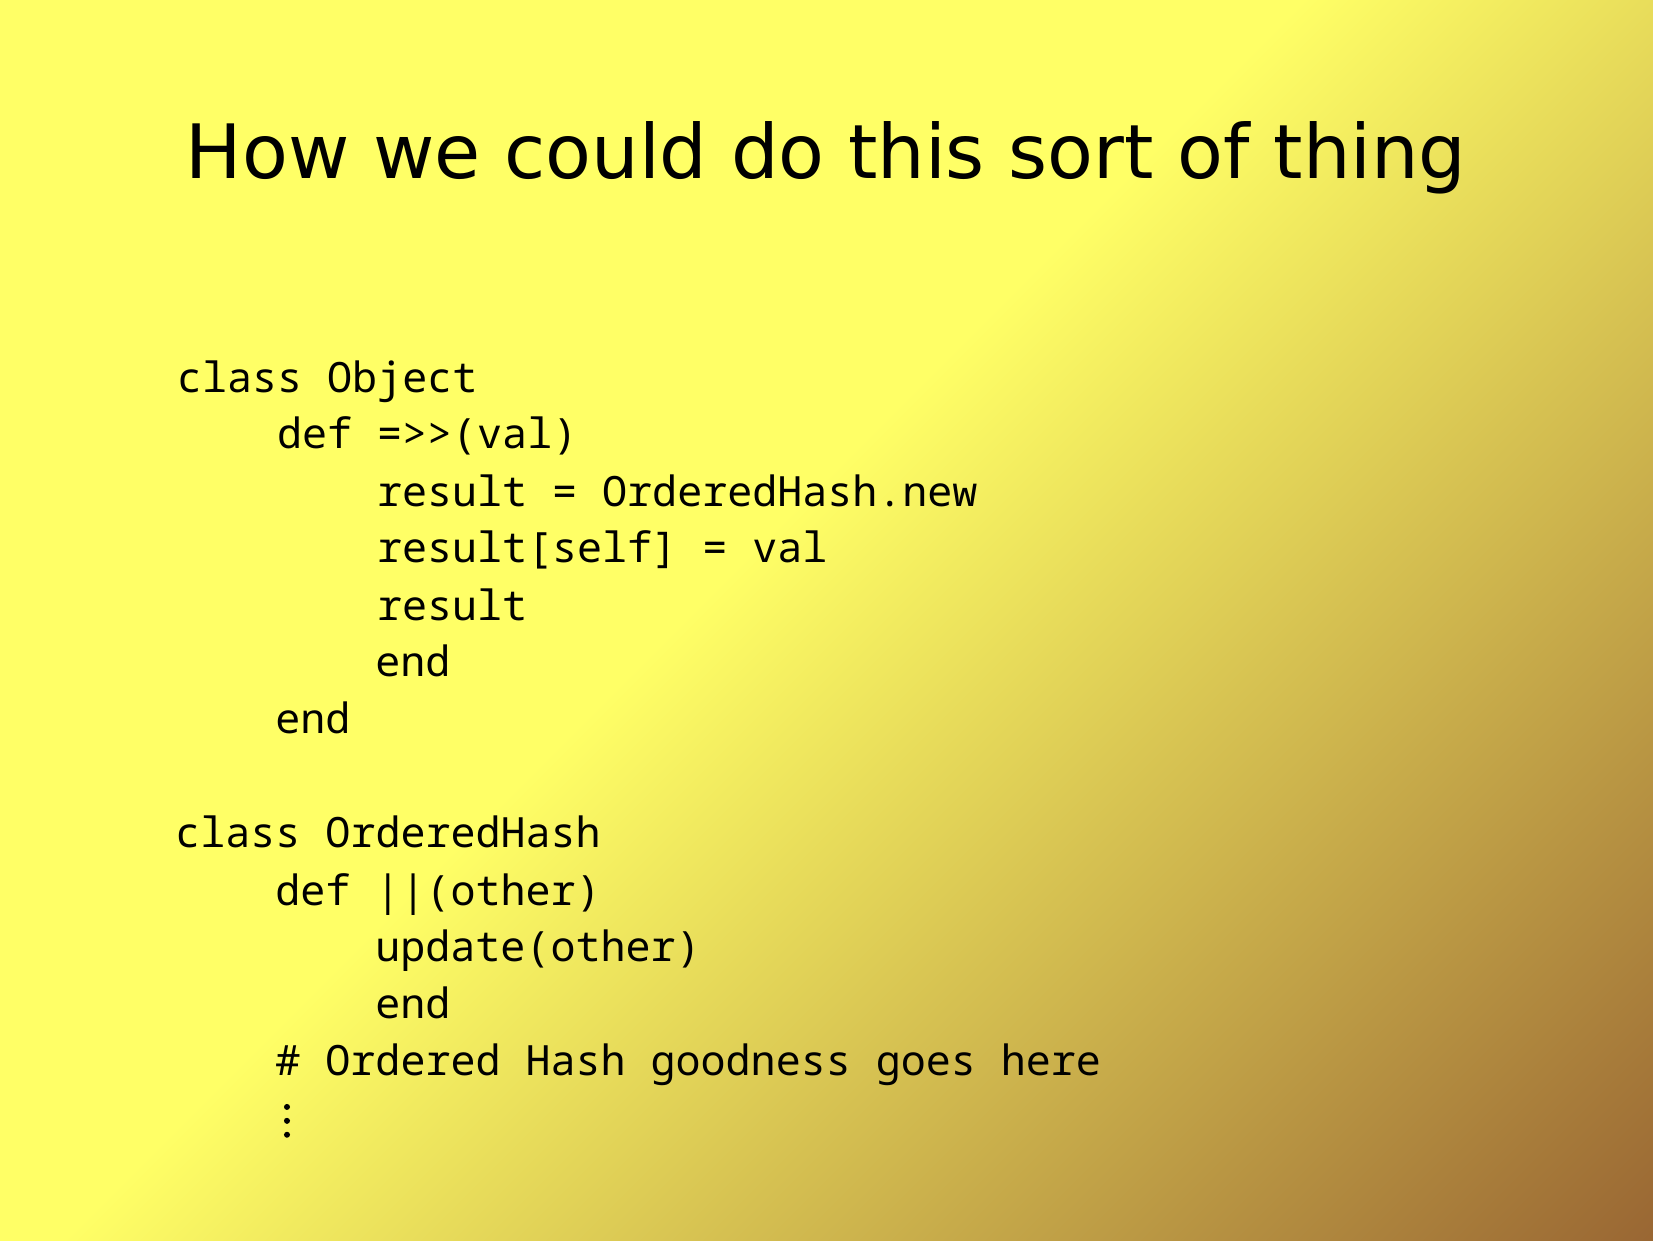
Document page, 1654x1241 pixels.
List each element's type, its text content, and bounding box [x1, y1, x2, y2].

list class Object def =>>(val) result = OrderedHash.new result[self] = val result end end class OrderedHash def ||(other) update(other) end # Ordered Hash goodness goes here ⋮ [82, 290, 1571, 1109]
title How we could do this sort of thing [82, 49, 1571, 257]
